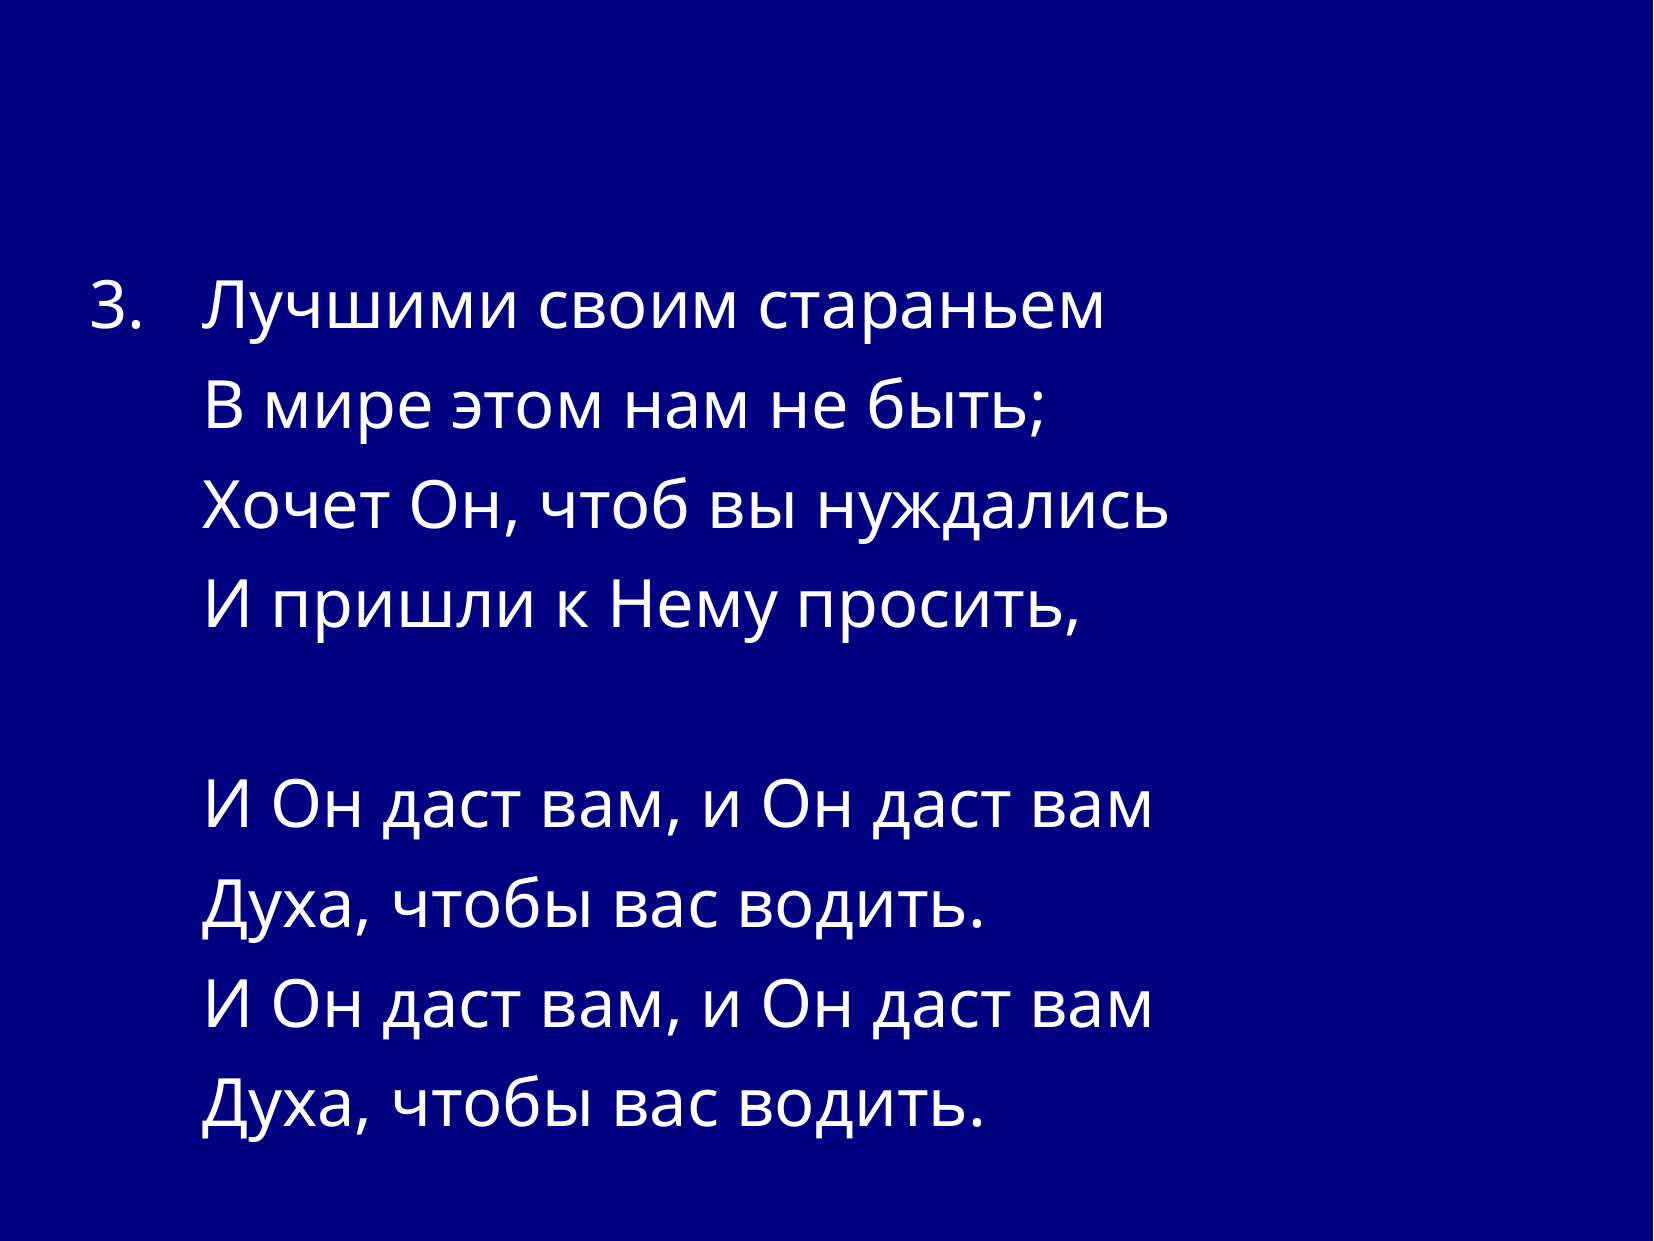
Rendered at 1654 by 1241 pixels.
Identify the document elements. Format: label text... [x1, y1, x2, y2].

text_box 3. Лучшими своим стараньем В мире этом нам не быть; Хочет Он, чтоб вы нуждались И пришли к Нему просить, И Он даст вам, и Он даст вам Духа, чтобы вас водить. И Он даст вам, и Он даст вам Духа, чтобы вас водить. [75, 150, 1576, 1163]
